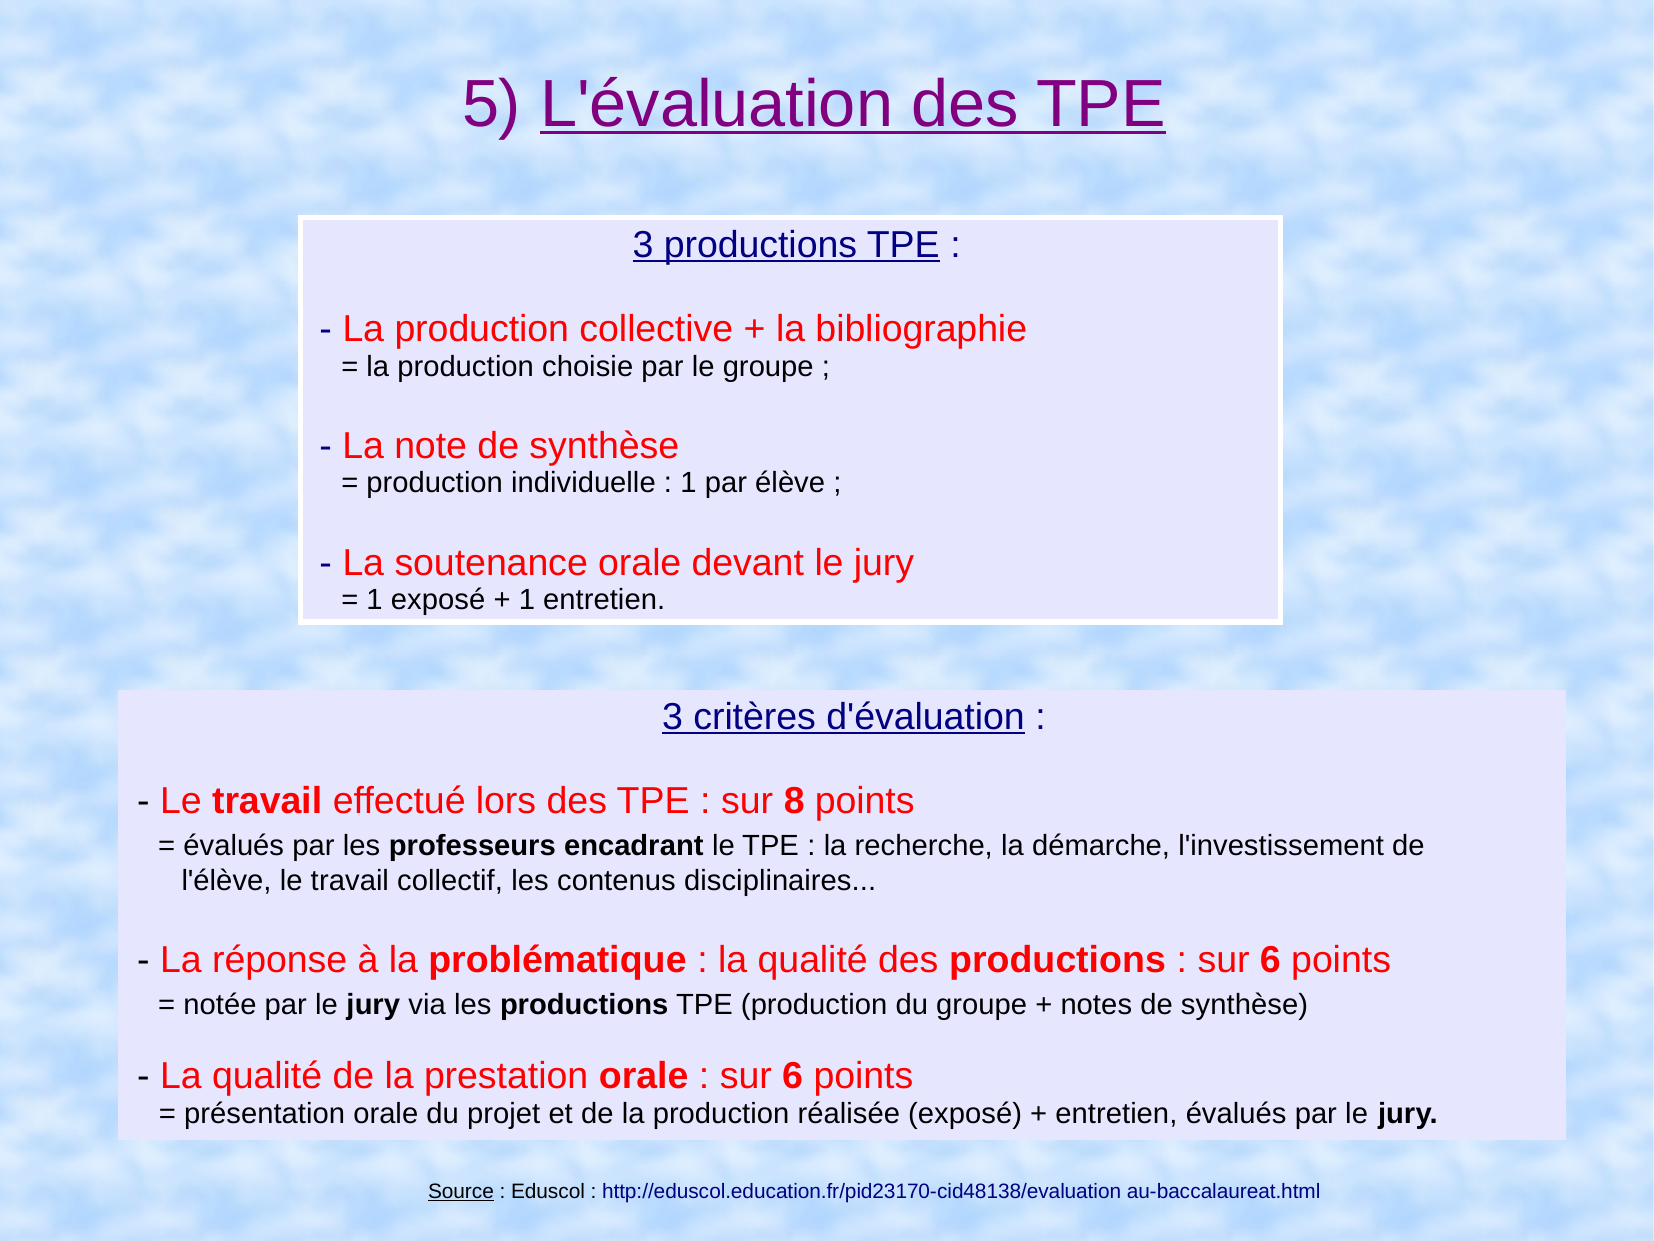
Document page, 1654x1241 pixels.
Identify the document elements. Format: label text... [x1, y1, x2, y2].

table_header 3 productions TPE : - La production collective + la bibliographie = la production choisie par le groupe ; - La note de synthèse = production individuelle : 1 par élève ; - La soutenance orale devant le jury = 1 exposé + 1 entretien. [303, 220, 1278, 619]
picture [0, 0, 1654, 1241]
table_header 3 critères d'évaluation : - Le travail effectué lors des TPE : sur 8 points = évalués par les professeurs encadrant le TPE : la recherche, la démarche, l'investissement de l'élève, le travail collectif, les contenus disciplinaires... - La réponse à la problématique : la qualité des productions : sur 6 points = notée par le jury via les productions TPE (production du groupe + notes de synthèse) - La qualité de la prestation orale : sur 6 points = présentation orale du projet et de la production réalisée (exposé) + entretien, évalués par le jury. [118, 690, 1566, 1140]
text_box Source : Eduscol : http://eduscol.education.fr/pid23170-cid48138/evaluation au-baccalaureat.html [413, 1172, 1336, 1211]
text_box 5) L'évaluation des TPE [447, 59, 1182, 149]
